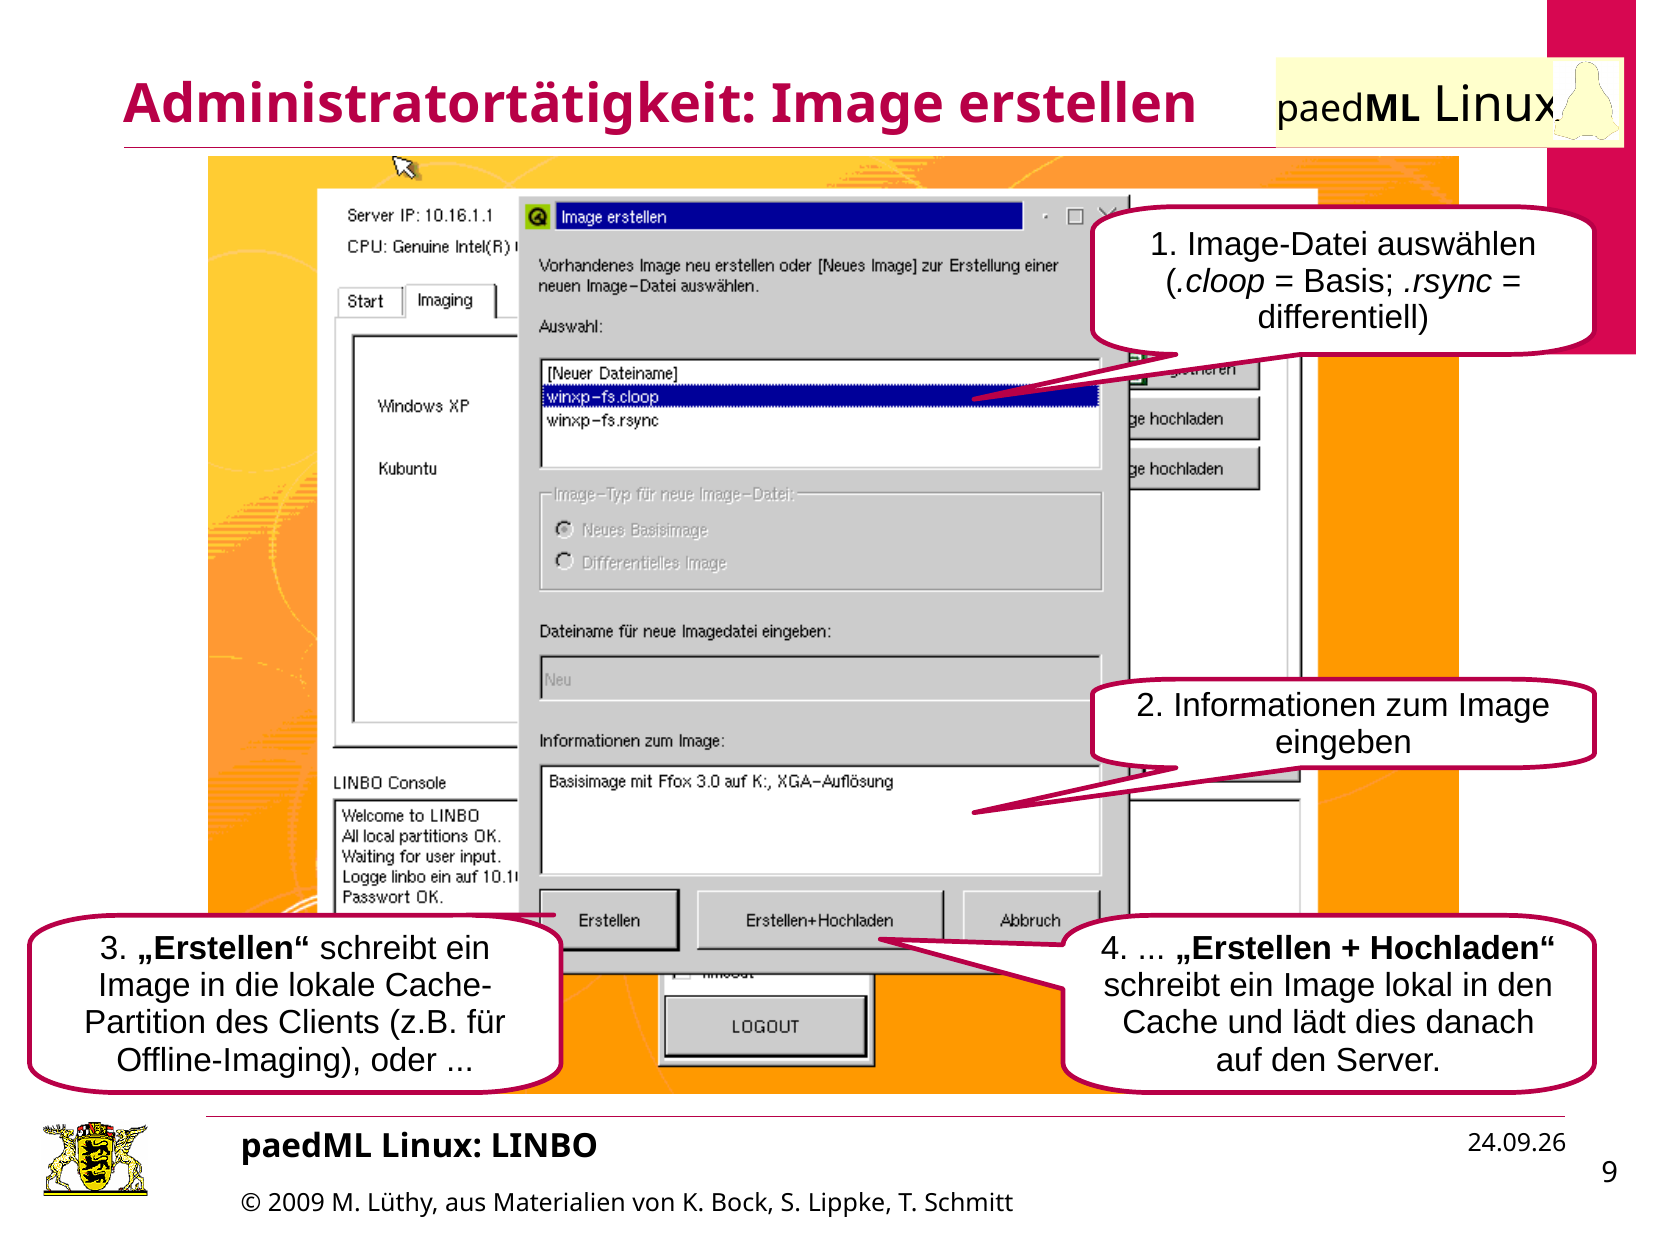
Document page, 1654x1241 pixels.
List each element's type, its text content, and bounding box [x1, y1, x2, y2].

text_box 4. ... „Erstellen + Hochladen“ schreibt ein Image lokal in den Cache und lädt dies danach auf den Server. [880, 915, 1595, 1093]
text_box 1. Image-Datei auswählen (.cloop = Basis; .rsync = differentiell) [973, 206, 1595, 400]
picture [41, 1121, 148, 1198]
text_box 3. „Erstellen“ schreibt ein Image in die lokale Cache-Partition des Clients (z.B. für Offline-Imaging), oder ... [29, 914, 562, 1093]
text_box 2. Informationen zum Image eingeben [973, 679, 1595, 813]
title Administratortätigkeit: Image erstellen [124, 67, 1270, 136]
picture [208, 156, 1459, 1094]
